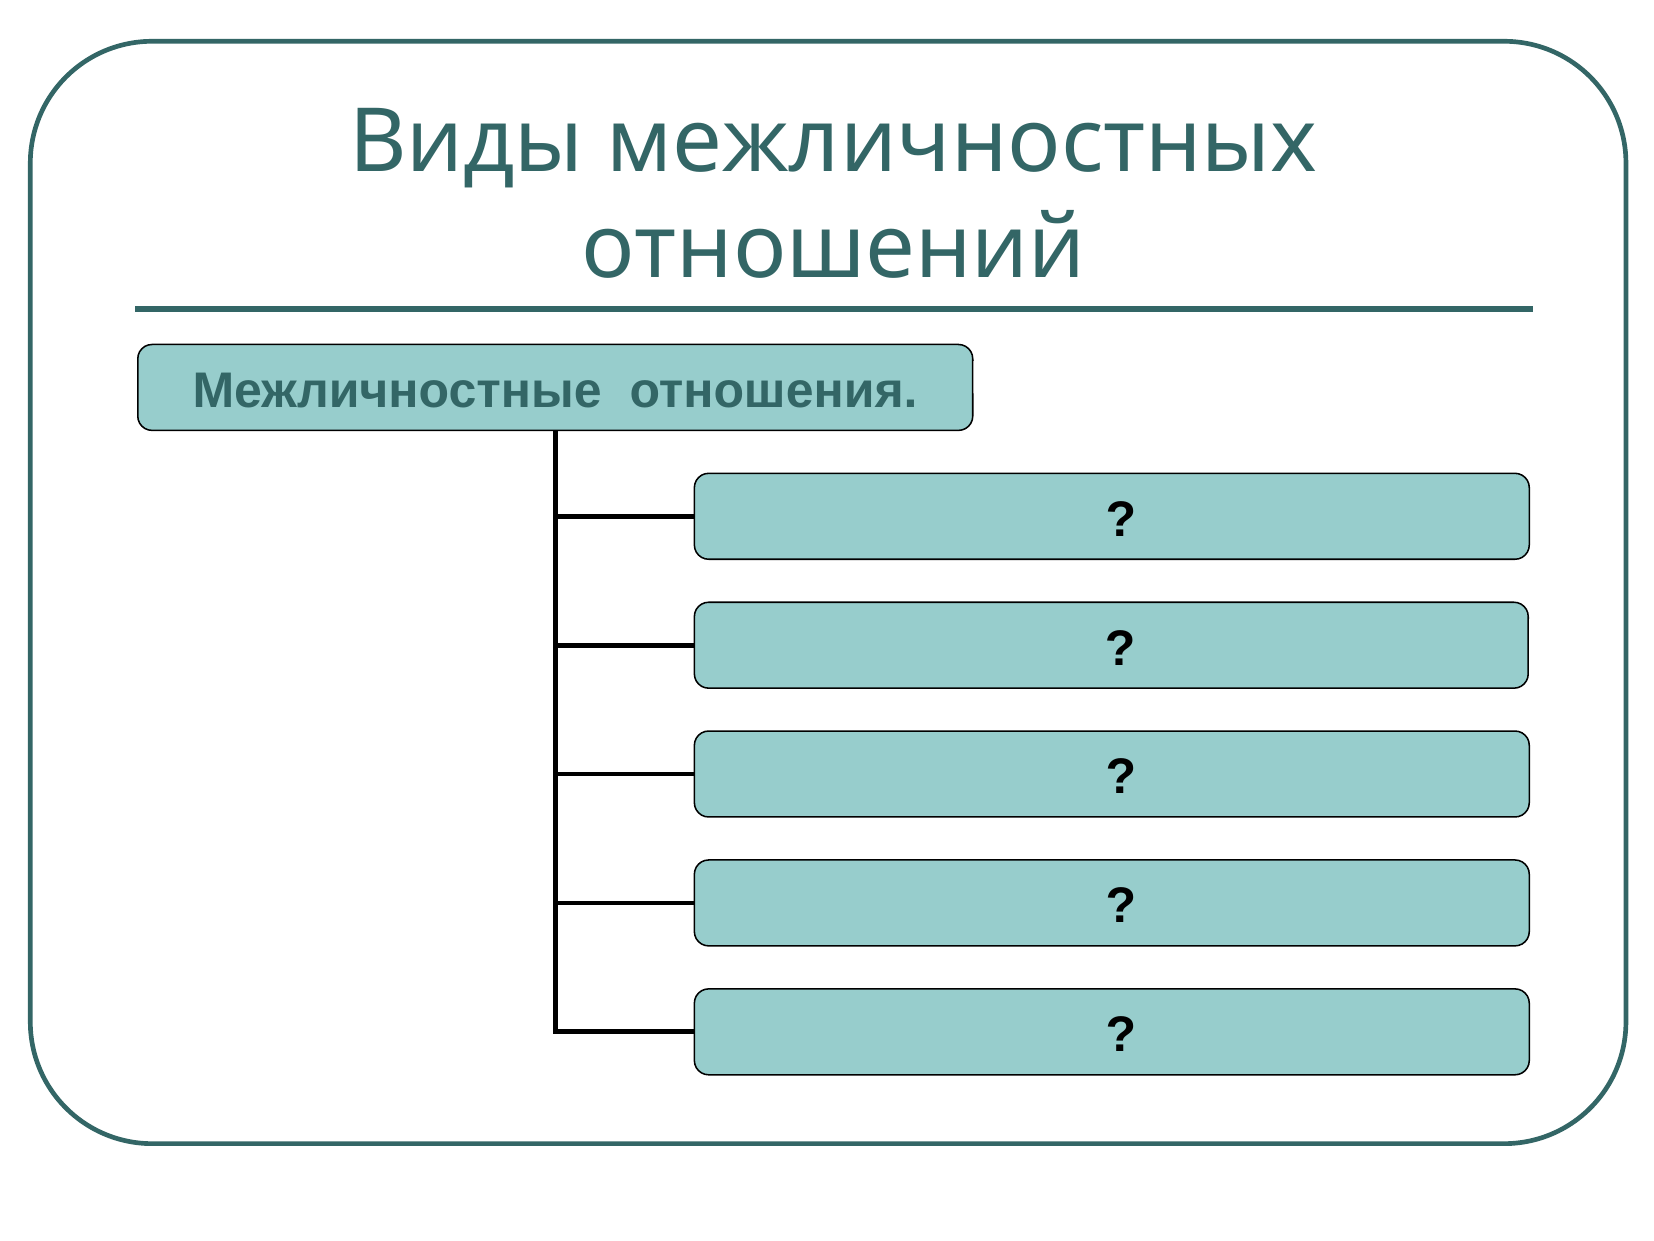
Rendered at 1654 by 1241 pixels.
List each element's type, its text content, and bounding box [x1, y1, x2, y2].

text_box ? [694, 473, 1530, 560]
text_box ? [694, 602, 1529, 689]
text_box Межличностные отношения. [137, 344, 973, 431]
text_box ? [694, 731, 1530, 817]
text_box ? [694, 859, 1530, 946]
text_box ? [694, 988, 1530, 1075]
title Виды межличностных отношений [137, 96, 1530, 304]
